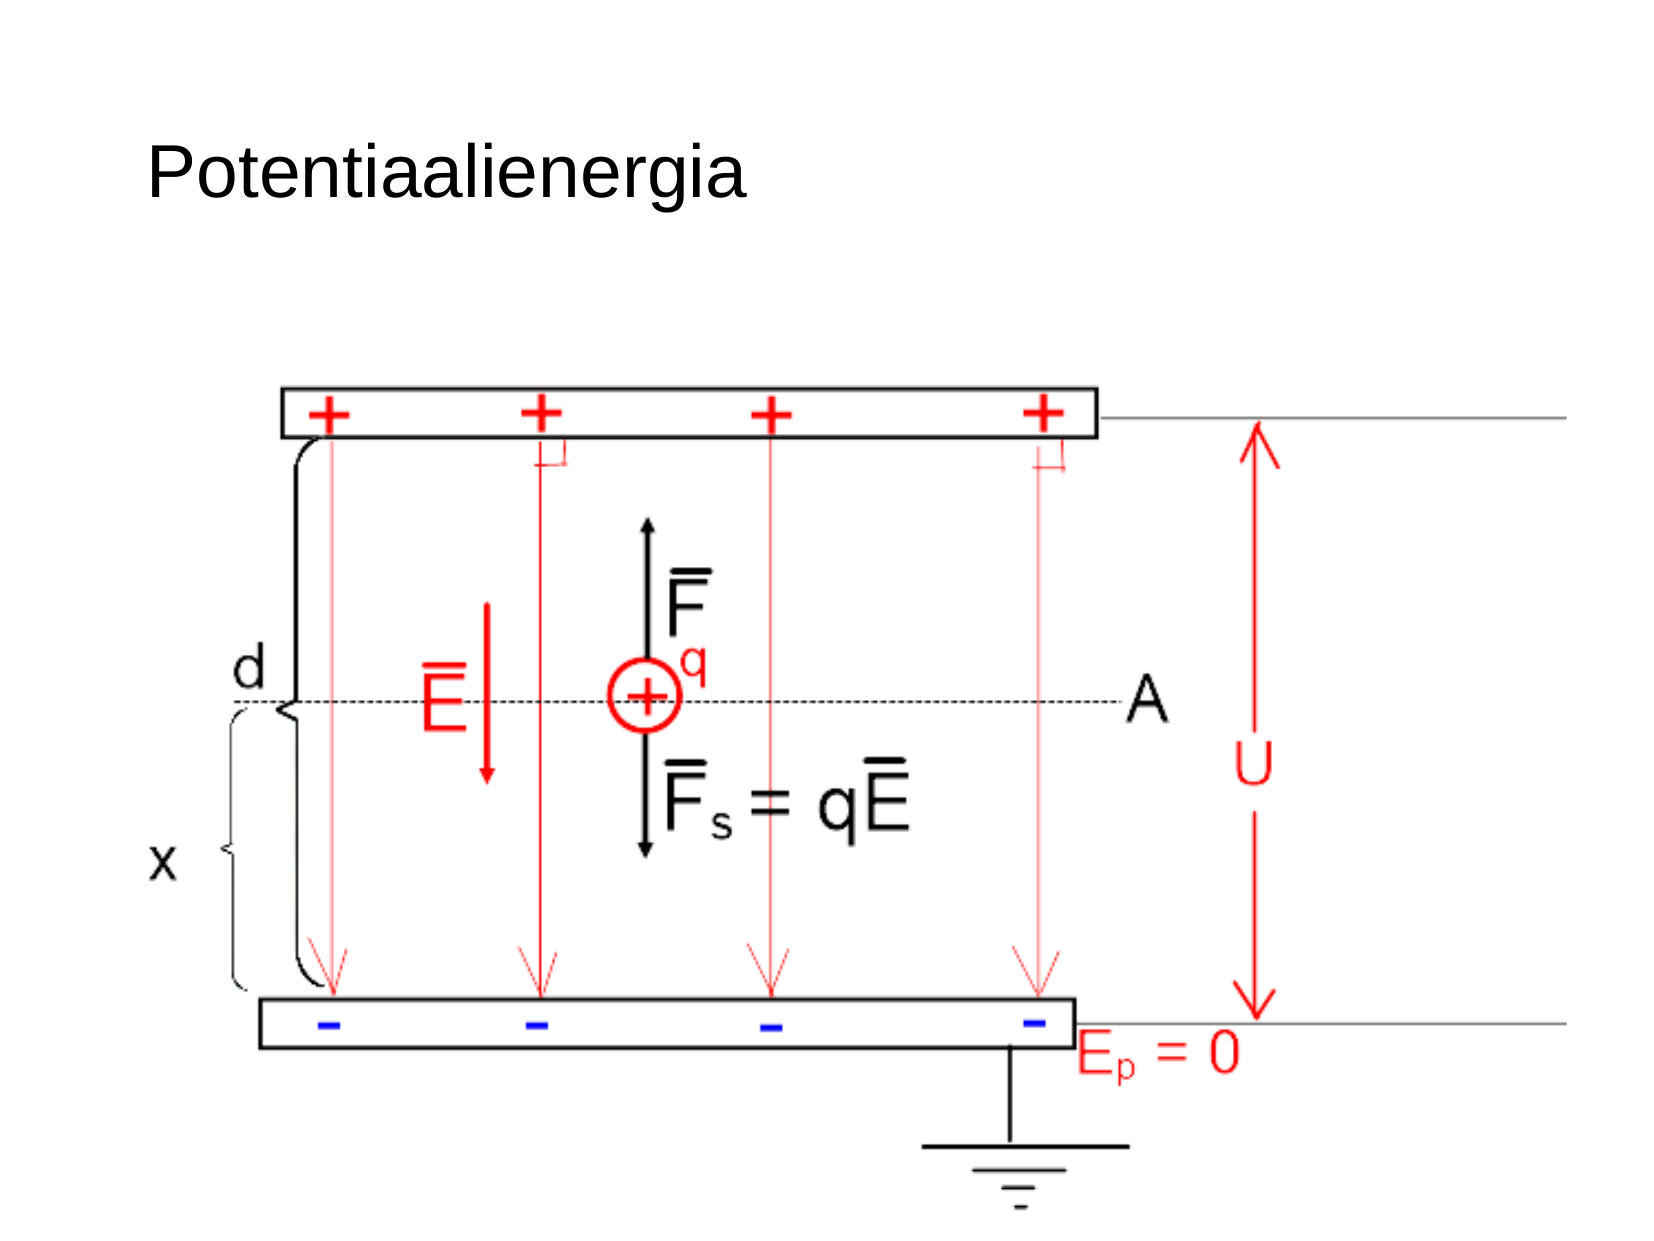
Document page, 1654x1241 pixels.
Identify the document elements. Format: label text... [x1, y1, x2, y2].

picture [82, 295, 1567, 1241]
text_box Potentiaalienergia [132, 118, 1418, 295]
